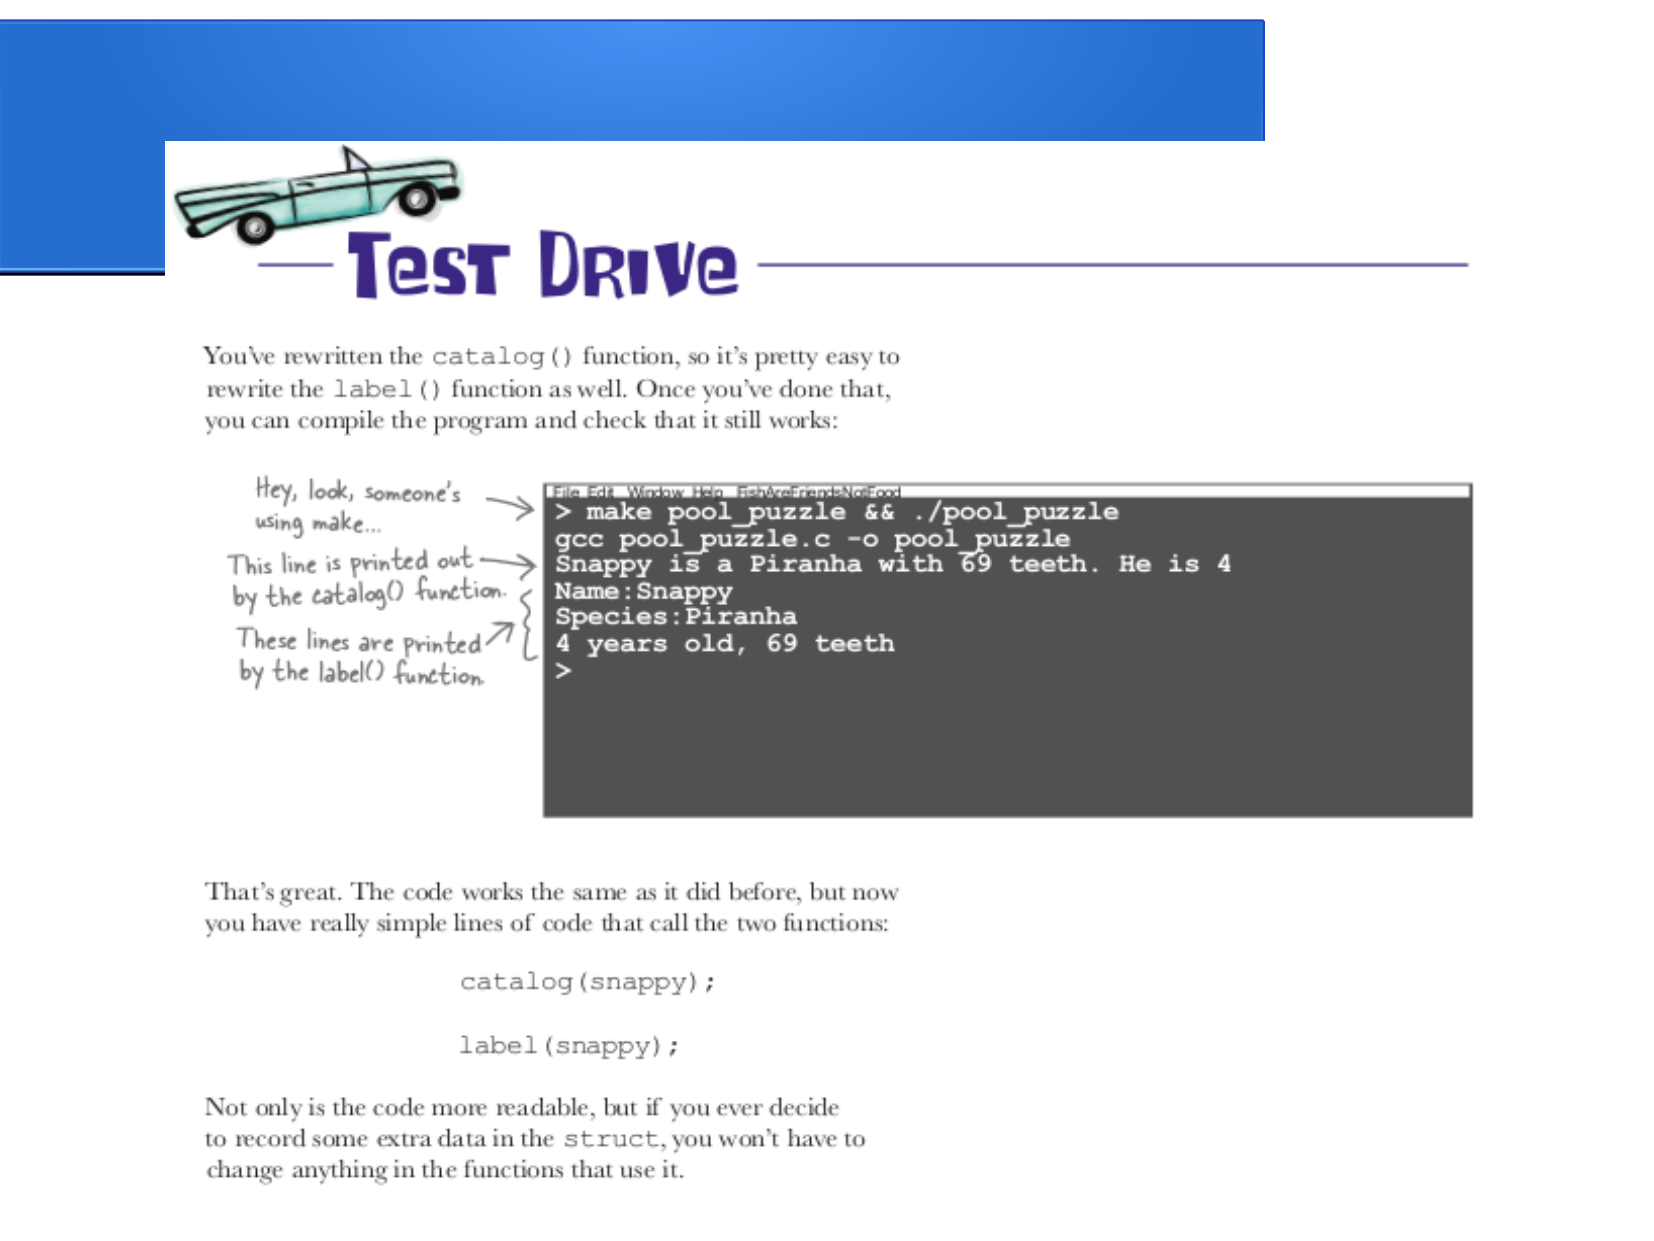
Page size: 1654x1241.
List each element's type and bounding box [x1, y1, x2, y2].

picture [165, 141, 1536, 1205]
